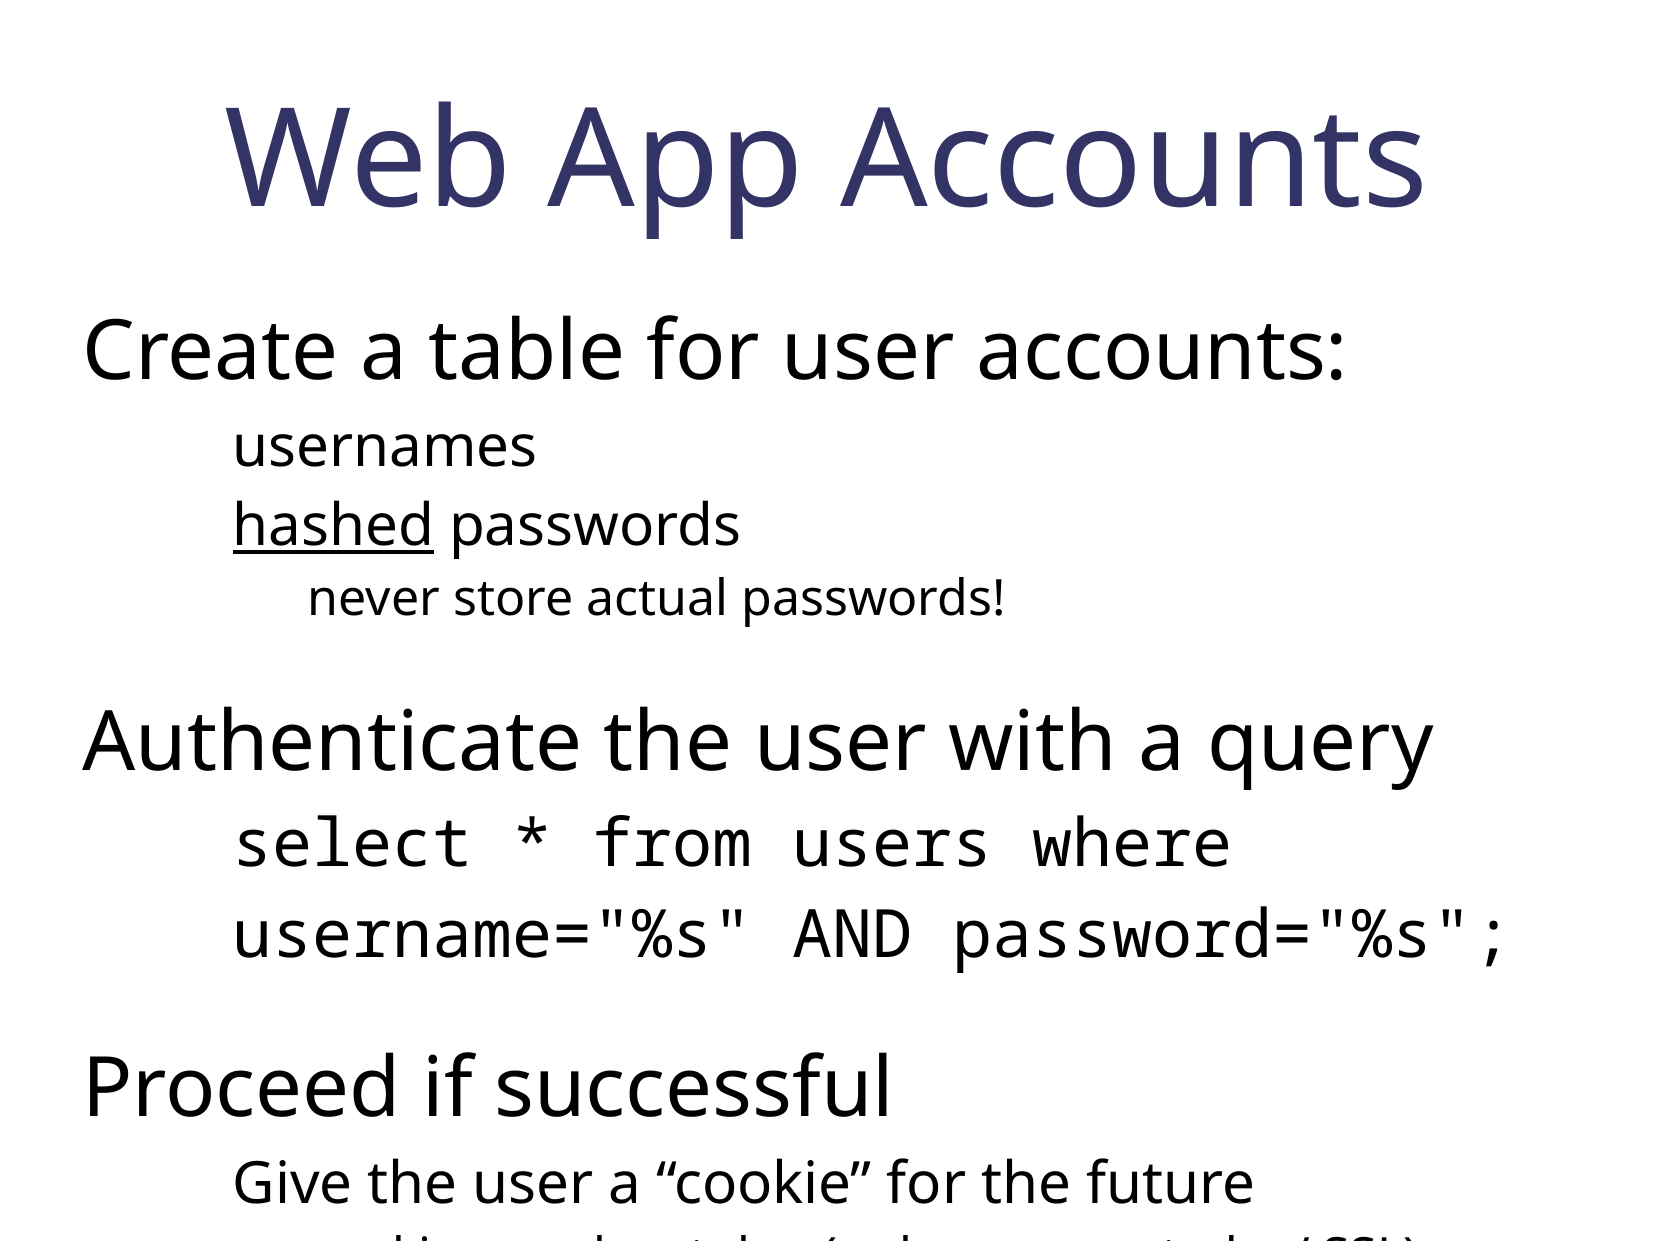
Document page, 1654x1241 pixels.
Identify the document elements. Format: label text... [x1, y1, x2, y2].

title Web App Accounts [82, 56, 1571, 250]
subtitle Create a table for user accounts: usernames hashed passwords never store actual passwords! Authenticate the user with a query select * from users where username="%s" AND password="%s"; Proceed if successful Give the user a “cookie” for the future cookies can be stolen (unless encrypted w/ SSL) [82, 290, 1571, 1162]
